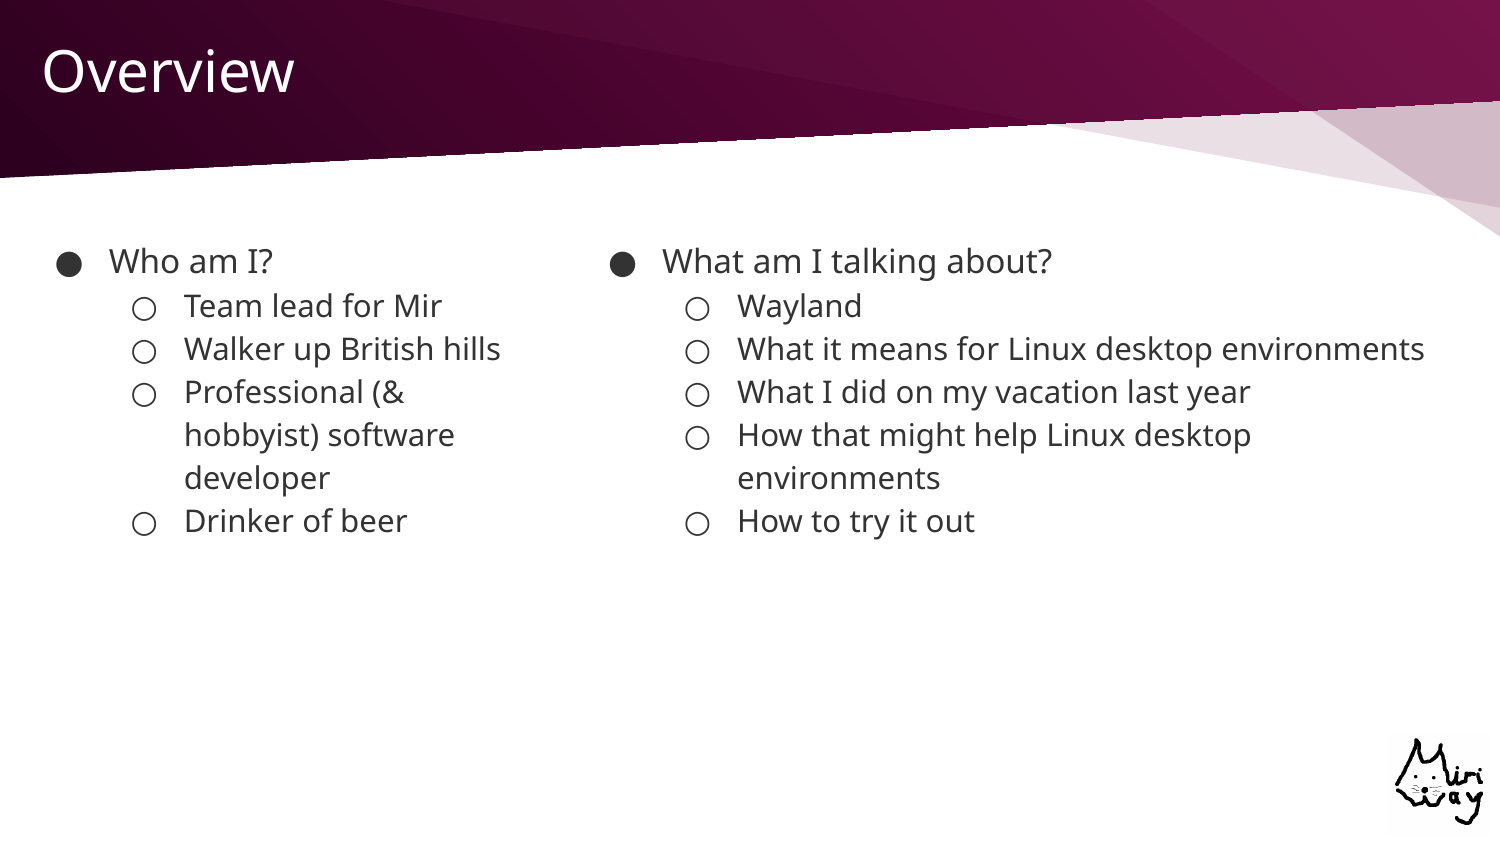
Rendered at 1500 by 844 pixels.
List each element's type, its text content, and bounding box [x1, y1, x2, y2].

list Who am I? Team lead for Mir Walker up British hills Professional (& hobbyist) software developer Drinker of beer [22, 229, 552, 789]
list What am I talking about? Wayland What it means for Linux desktop environments What I did on my vacation last year How that might help Linux desktop environments How to try it out [575, 229, 1452, 789]
title Overview [41, 5, 1336, 134]
picture [1387, 732, 1491, 836]
